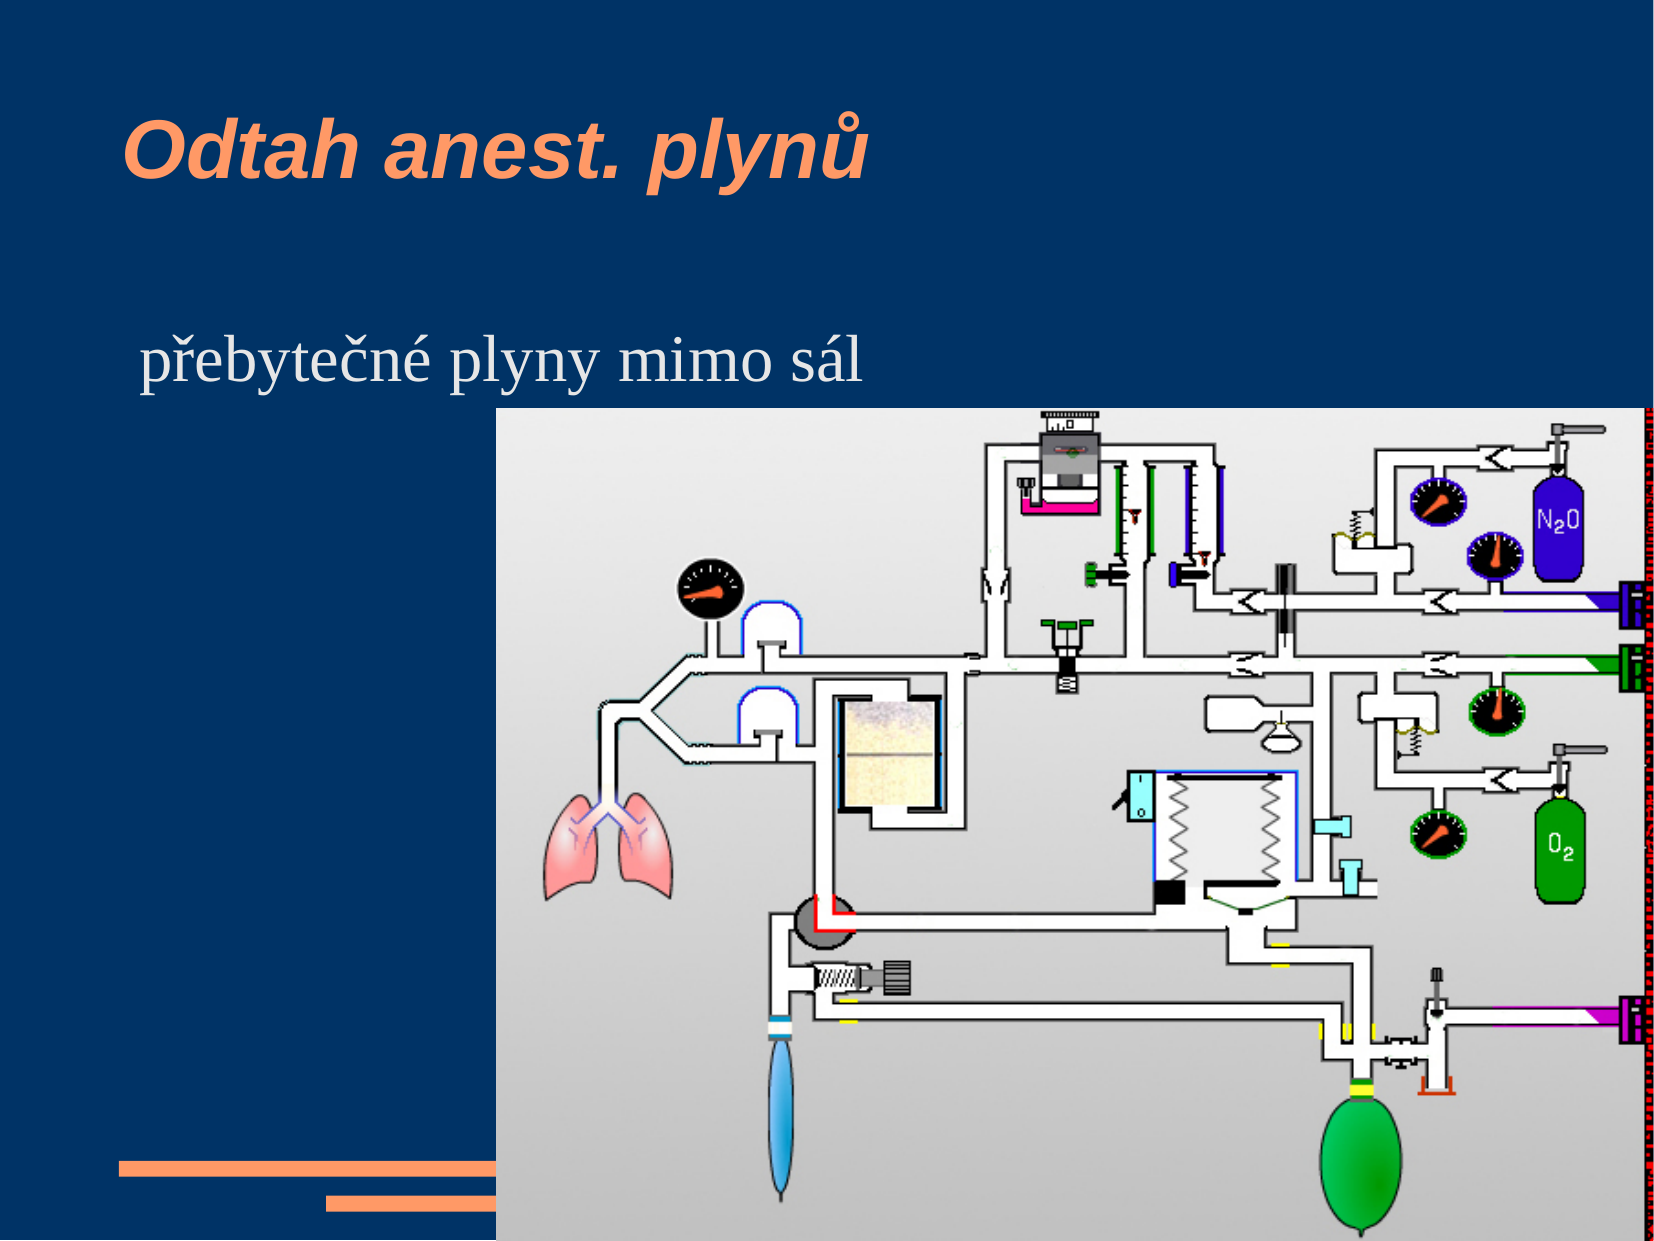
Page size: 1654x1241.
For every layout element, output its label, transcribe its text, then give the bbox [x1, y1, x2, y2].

title Odtah anest. plynů [121, 46, 1534, 254]
picture [496, 408, 1654, 1241]
list přebytečné plyny mimo sál [121, 322, 1561, 1132]
